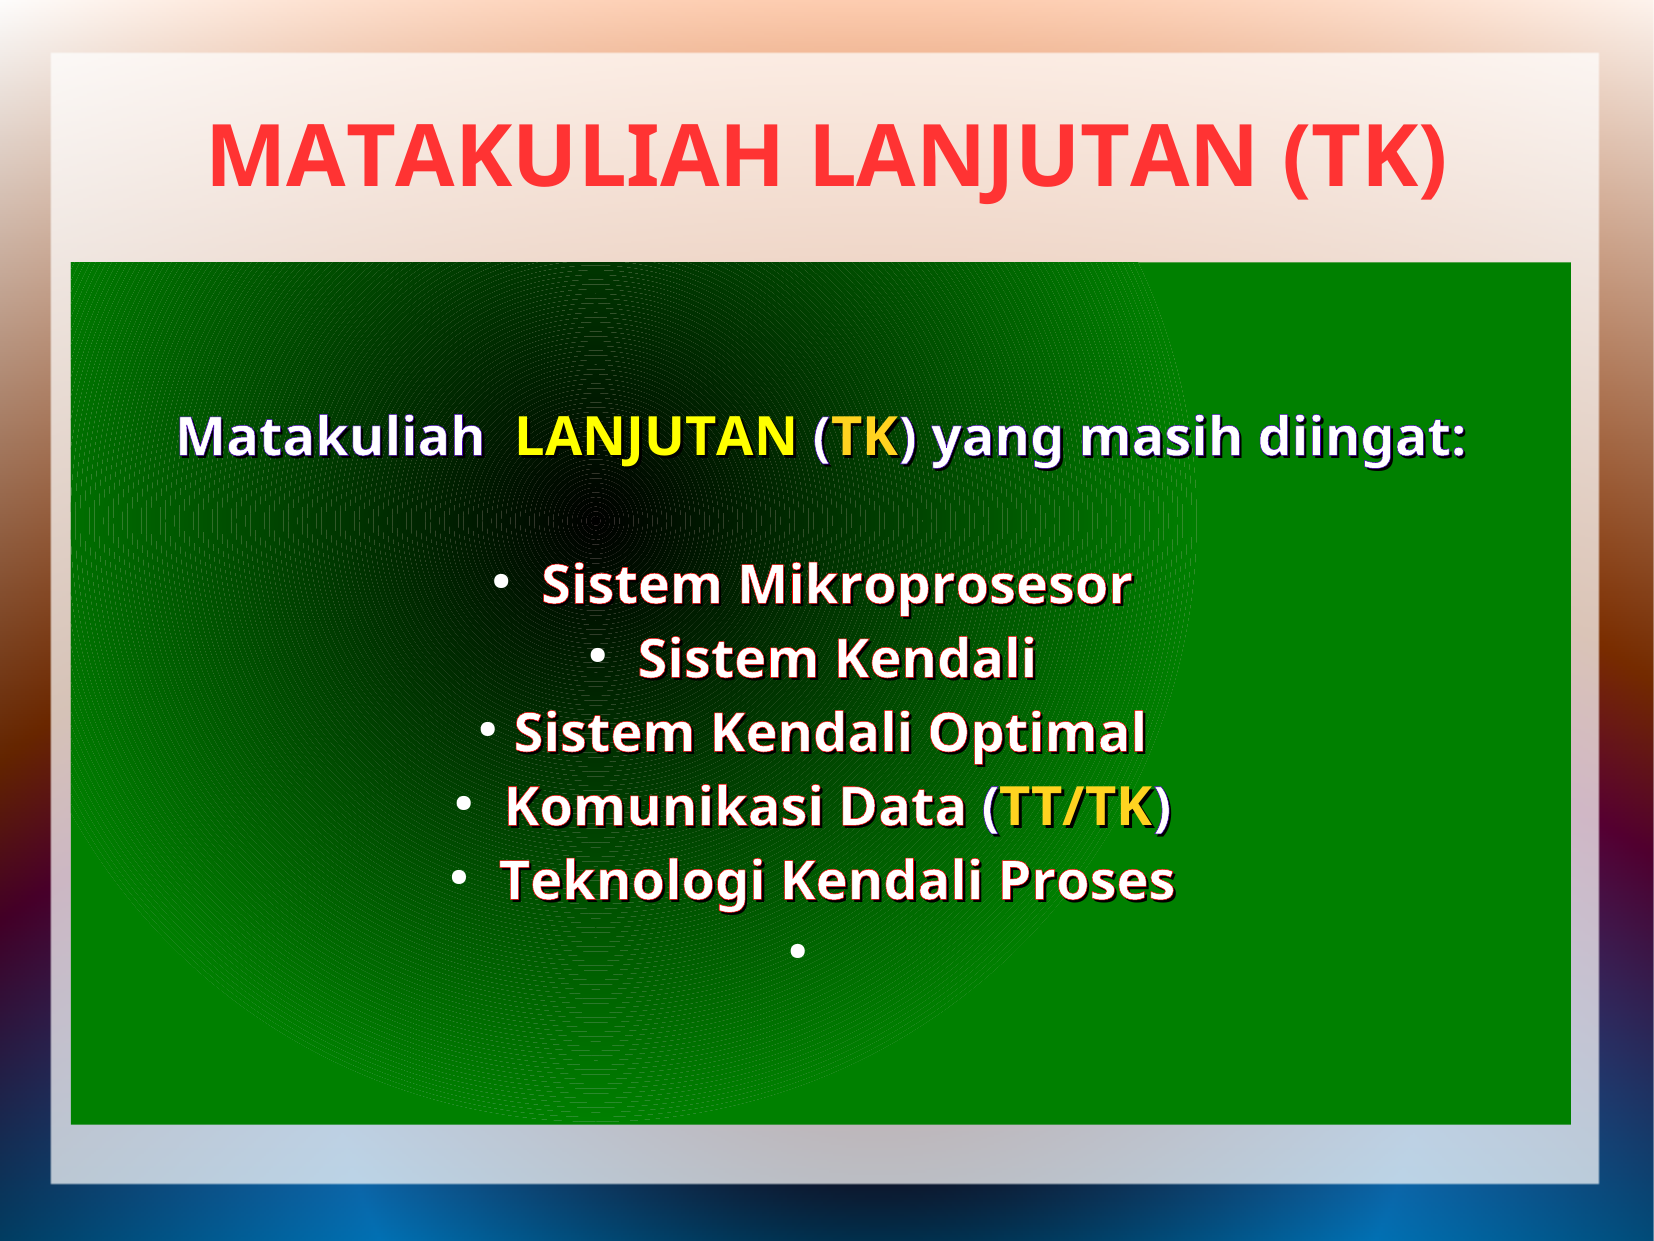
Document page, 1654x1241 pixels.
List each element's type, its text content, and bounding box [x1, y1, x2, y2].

subtitle Matakuliah LANJUTAN (TK) yang masih diingat: Sistem Mikroprosesor Sistem Kendali Sistem Kendali Optimal Komunikasi Data (TT/TK) Teknologi Kendali Proses [70, 262, 1571, 1125]
title MATAKULIAH LANJUTAN (TK) [82, 49, 1571, 257]
picture [0, 0, 1654, 1241]
